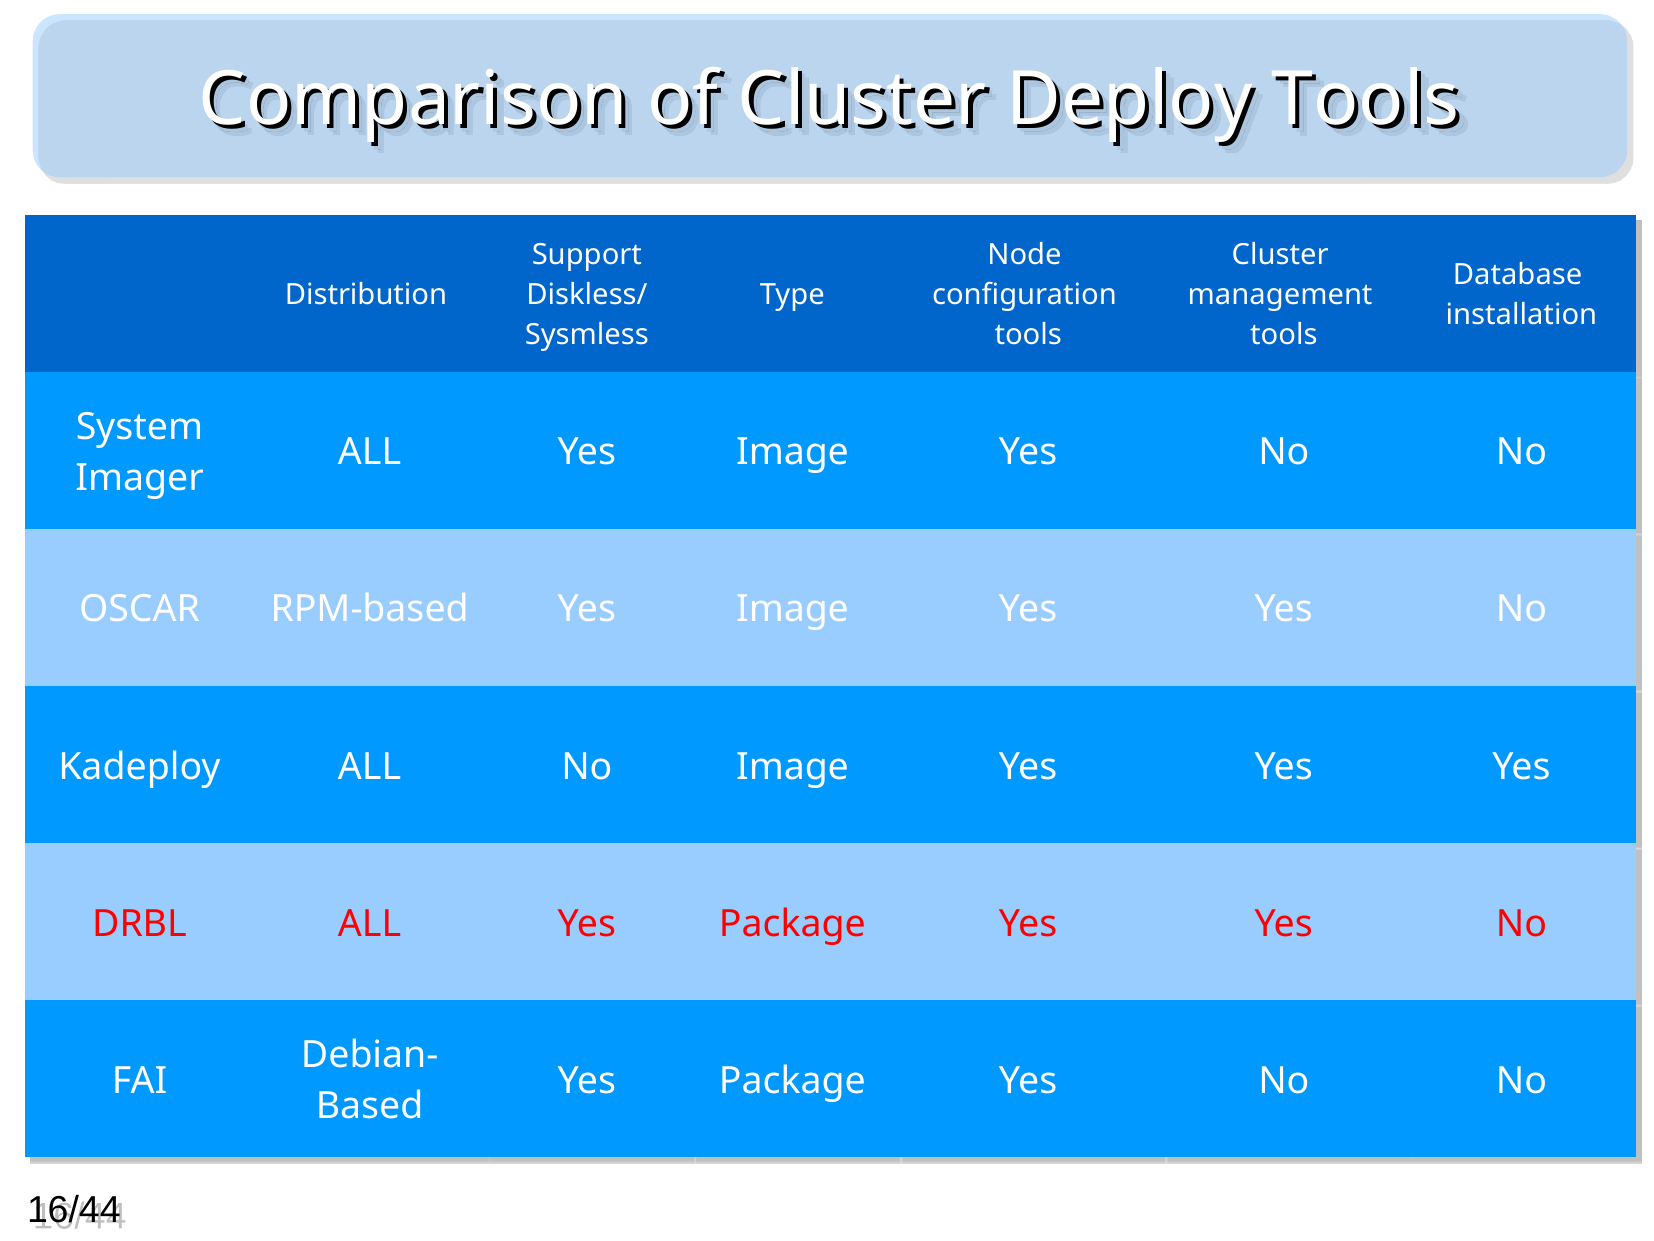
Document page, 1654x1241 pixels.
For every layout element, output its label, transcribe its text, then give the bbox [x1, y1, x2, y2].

table_cell Image [689, 372, 896, 529]
table_cell Debian-Based [255, 1000, 485, 1157]
table_header Cluster management tools [1161, 215, 1407, 372]
table_cell Yes [485, 372, 689, 529]
table_header Database installation [1407, 215, 1636, 372]
table_cell OSCAR [25, 529, 255, 686]
table_header Distribution [255, 215, 485, 372]
table_cell Yes [896, 372, 1161, 529]
table_cell FAI [25, 1000, 255, 1157]
table_header [25, 215, 255, 372]
table_cell Image [689, 686, 896, 843]
table_cell No [1407, 529, 1636, 686]
table_cell ALL [255, 843, 485, 1000]
table_cell ALL [255, 372, 485, 529]
table_cell Yes [485, 843, 689, 1000]
table_cell No [1407, 1000, 1636, 1157]
table_cell No [485, 686, 689, 843]
table_cell ALL [255, 686, 485, 843]
table_cell Yes [1407, 686, 1636, 843]
table_cell Yes [485, 529, 689, 686]
table_header Node configuration tools [896, 215, 1161, 372]
table_cell Yes [1161, 686, 1407, 843]
text_box 16/44 [0, 1181, 148, 1239]
table_cell Yes [1161, 529, 1407, 686]
table_cell Yes [1161, 843, 1407, 1000]
table_cell No [1161, 372, 1407, 529]
table_cell DRBL [25, 843, 255, 1000]
table_cell Yes [896, 529, 1161, 686]
table_header Support Diskless/ Sysmless [485, 215, 689, 372]
table_cell Yes [896, 686, 1161, 843]
table_cell System Imager [25, 372, 255, 529]
table_cell Yes [485, 1000, 689, 1157]
table_header Type [689, 215, 896, 372]
table_cell No [1407, 372, 1636, 529]
table_cell Image [689, 529, 896, 686]
table_cell Yes [896, 1000, 1161, 1157]
table_cell Yes [896, 843, 1161, 1000]
text_box Comparison of Cluster Deploy Tools [32, 14, 1628, 178]
table_cell No [1407, 843, 1636, 1000]
table_cell Package [689, 1000, 896, 1157]
table_cell Package [689, 843, 896, 1000]
table_cell RPM-based [255, 529, 485, 686]
table_cell Kadeploy [25, 686, 255, 843]
table_cell No [1161, 1000, 1407, 1157]
